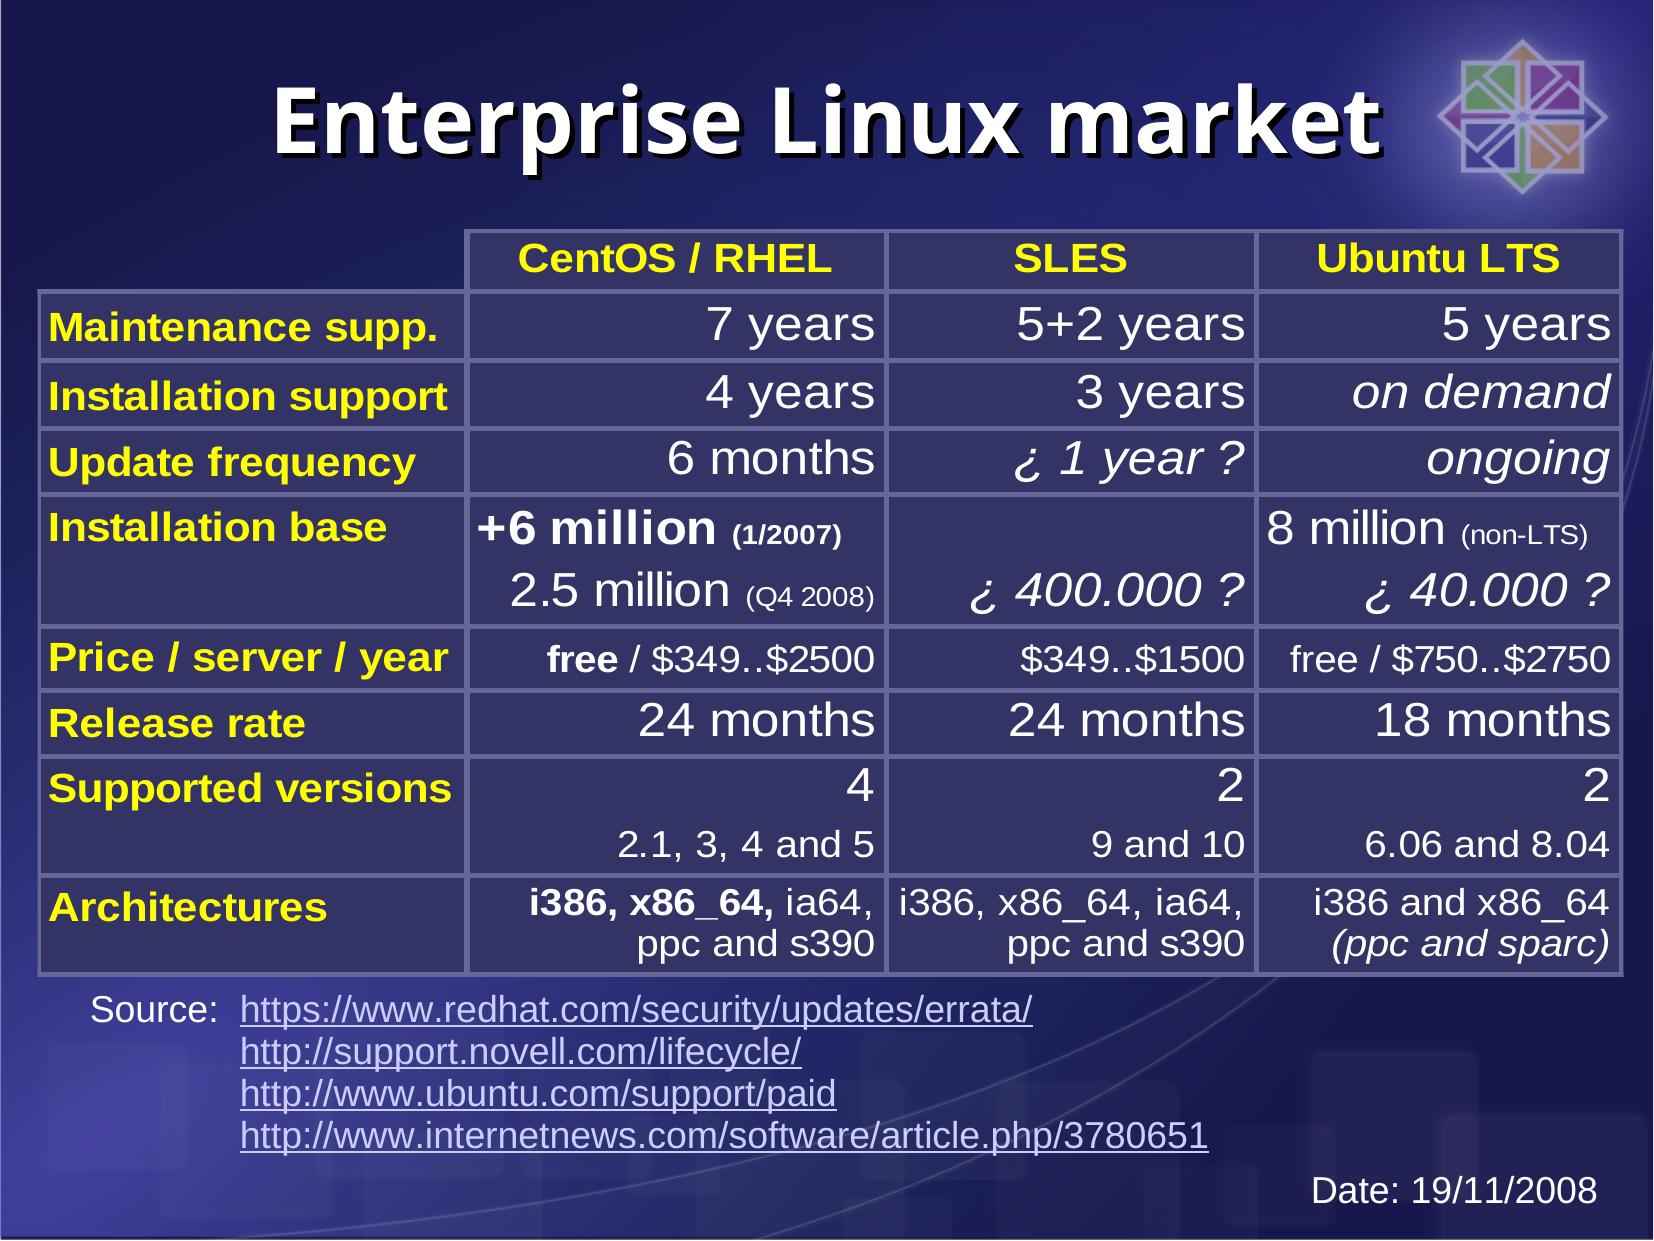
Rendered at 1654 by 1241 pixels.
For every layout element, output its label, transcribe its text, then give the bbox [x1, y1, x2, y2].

picture [0, 0, 1654, 1241]
title Enterprise Linux market [82, 49, 1571, 188]
chart [37, 229, 1624, 1012]
text_box Date: 19/11/2008 [1125, 1162, 1613, 1234]
text_box Source: https://www.redhat.com/security/updates/errata/ http://support.novell.com/lifecycle/ http://www.ubuntu.com/support/paid http://www.internetnews.com/software/article.php/3780651 [75, 981, 1313, 1241]
